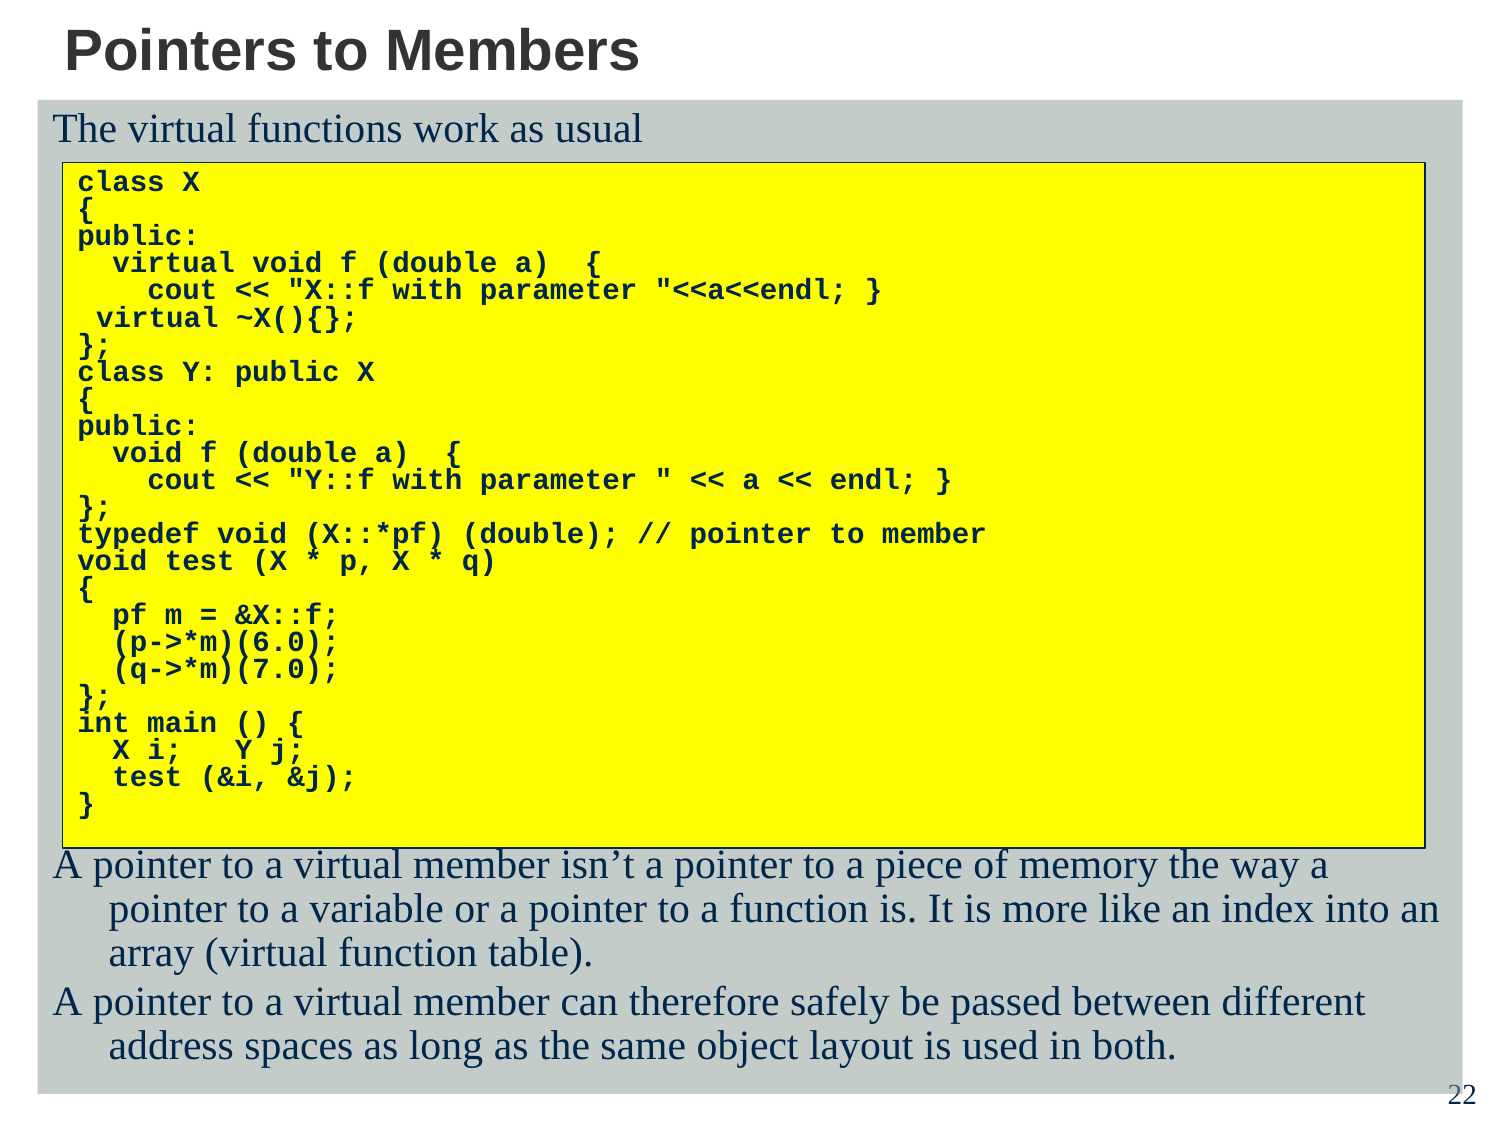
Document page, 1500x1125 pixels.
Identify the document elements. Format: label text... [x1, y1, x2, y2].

list The virtual functions work as usual A pointer to a virtual member isn’t a pointer to a piece of memory the way a pointer to a variable or a pointer to a function is. It is more like an index into an array (virtual function table). A pointer to a virtual member can therefore safely be passed between different address spaces as long as the same object layout is used in both. [37, 99, 1463, 1094]
title Pointers to Members [50, 0, 1450, 91]
text_box class X { public: virtual void f (double a) { cout << "X::f with parameter "<<a<<endl; } virtual ~X(){}; }; class Y: public X { public: void f (double a) { cout << "Y::f with parameter " << a << endl; } }; typedef void (X::*pf) (double); // pointer to member void test (X * p, X * q) { pf m = &X::f; (p->*m)(6.0); (q->*m)(7.0); }; int main () { X i; Y j; test (&i, &j); } [62, 162, 1426, 856]
